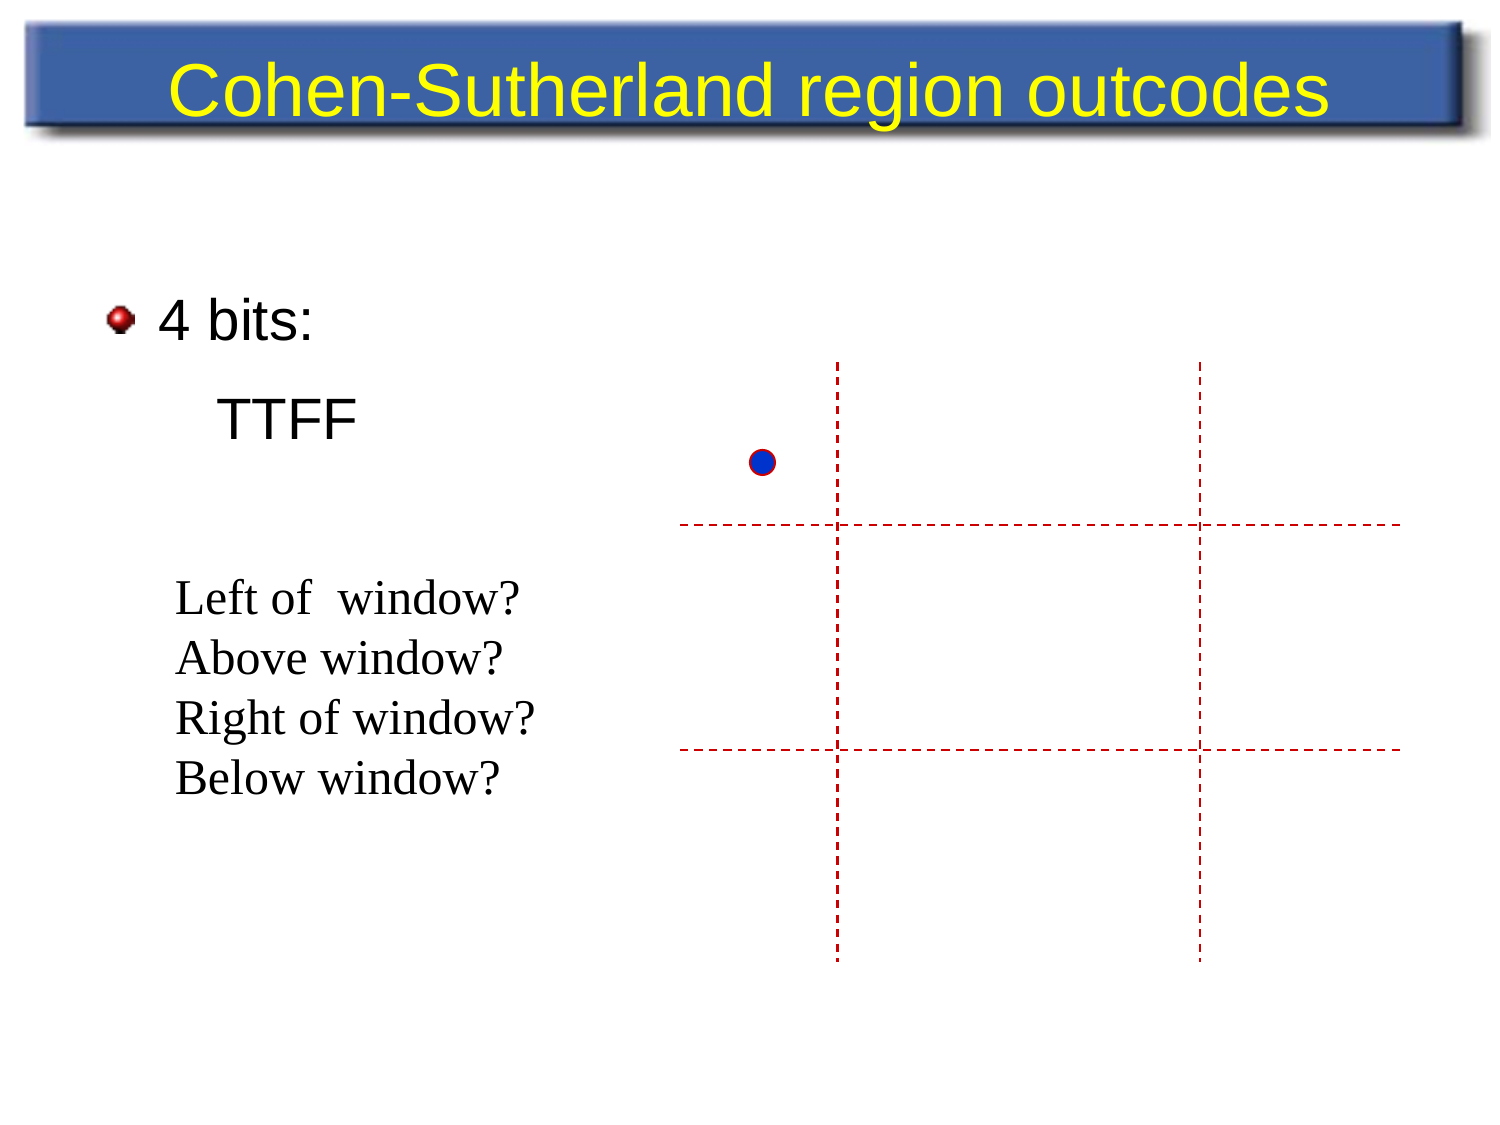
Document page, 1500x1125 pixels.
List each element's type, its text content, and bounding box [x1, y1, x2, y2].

text_box [749, 449, 775, 475]
list 4 bits: TTFF [87, 274, 813, 1038]
title Cohen-Sutherland region outcodes [0, 30, 1500, 143]
text_box Left of window? Above window? Right of window? Below window? [159, 556, 551, 813]
picture [23, 18, 1491, 30]
